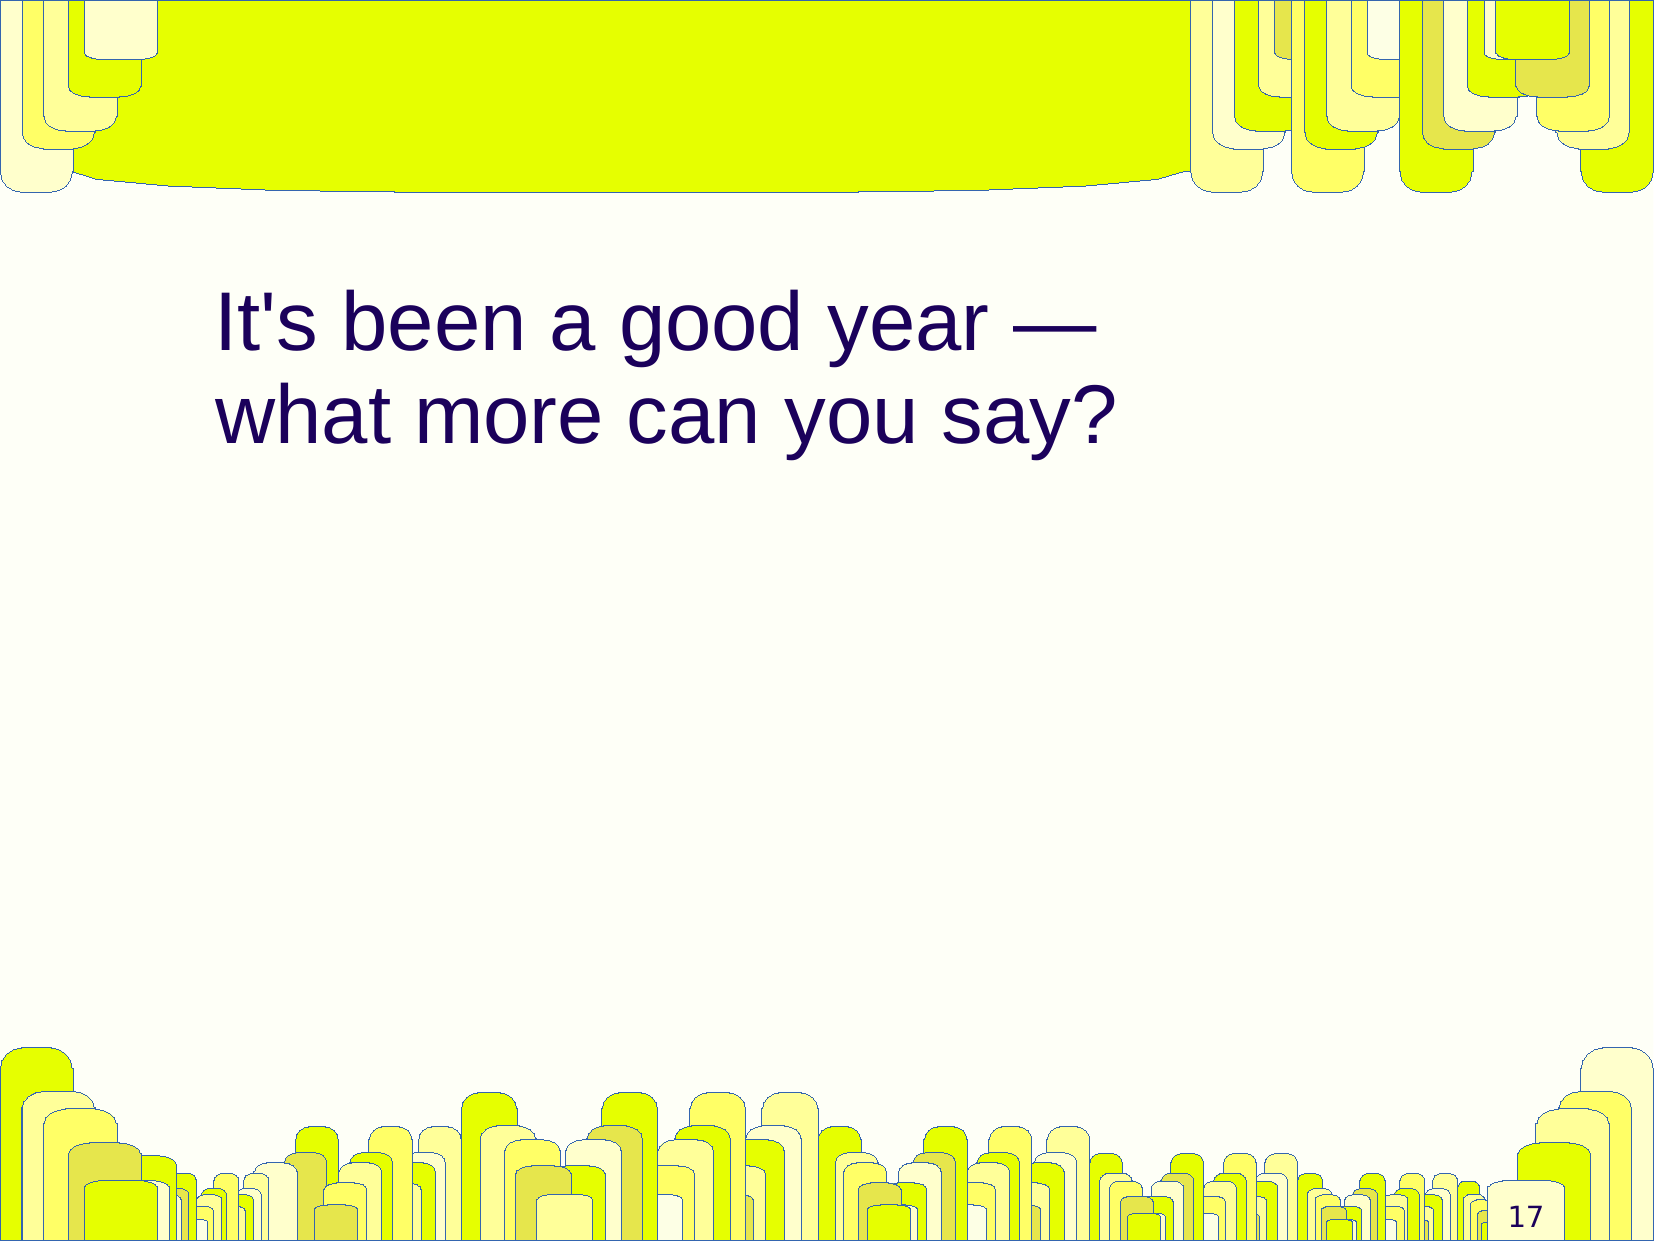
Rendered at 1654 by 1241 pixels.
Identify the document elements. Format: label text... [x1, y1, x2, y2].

subtitle It's been a good year ― what more can you say? [176, 22, 1158, 983]
